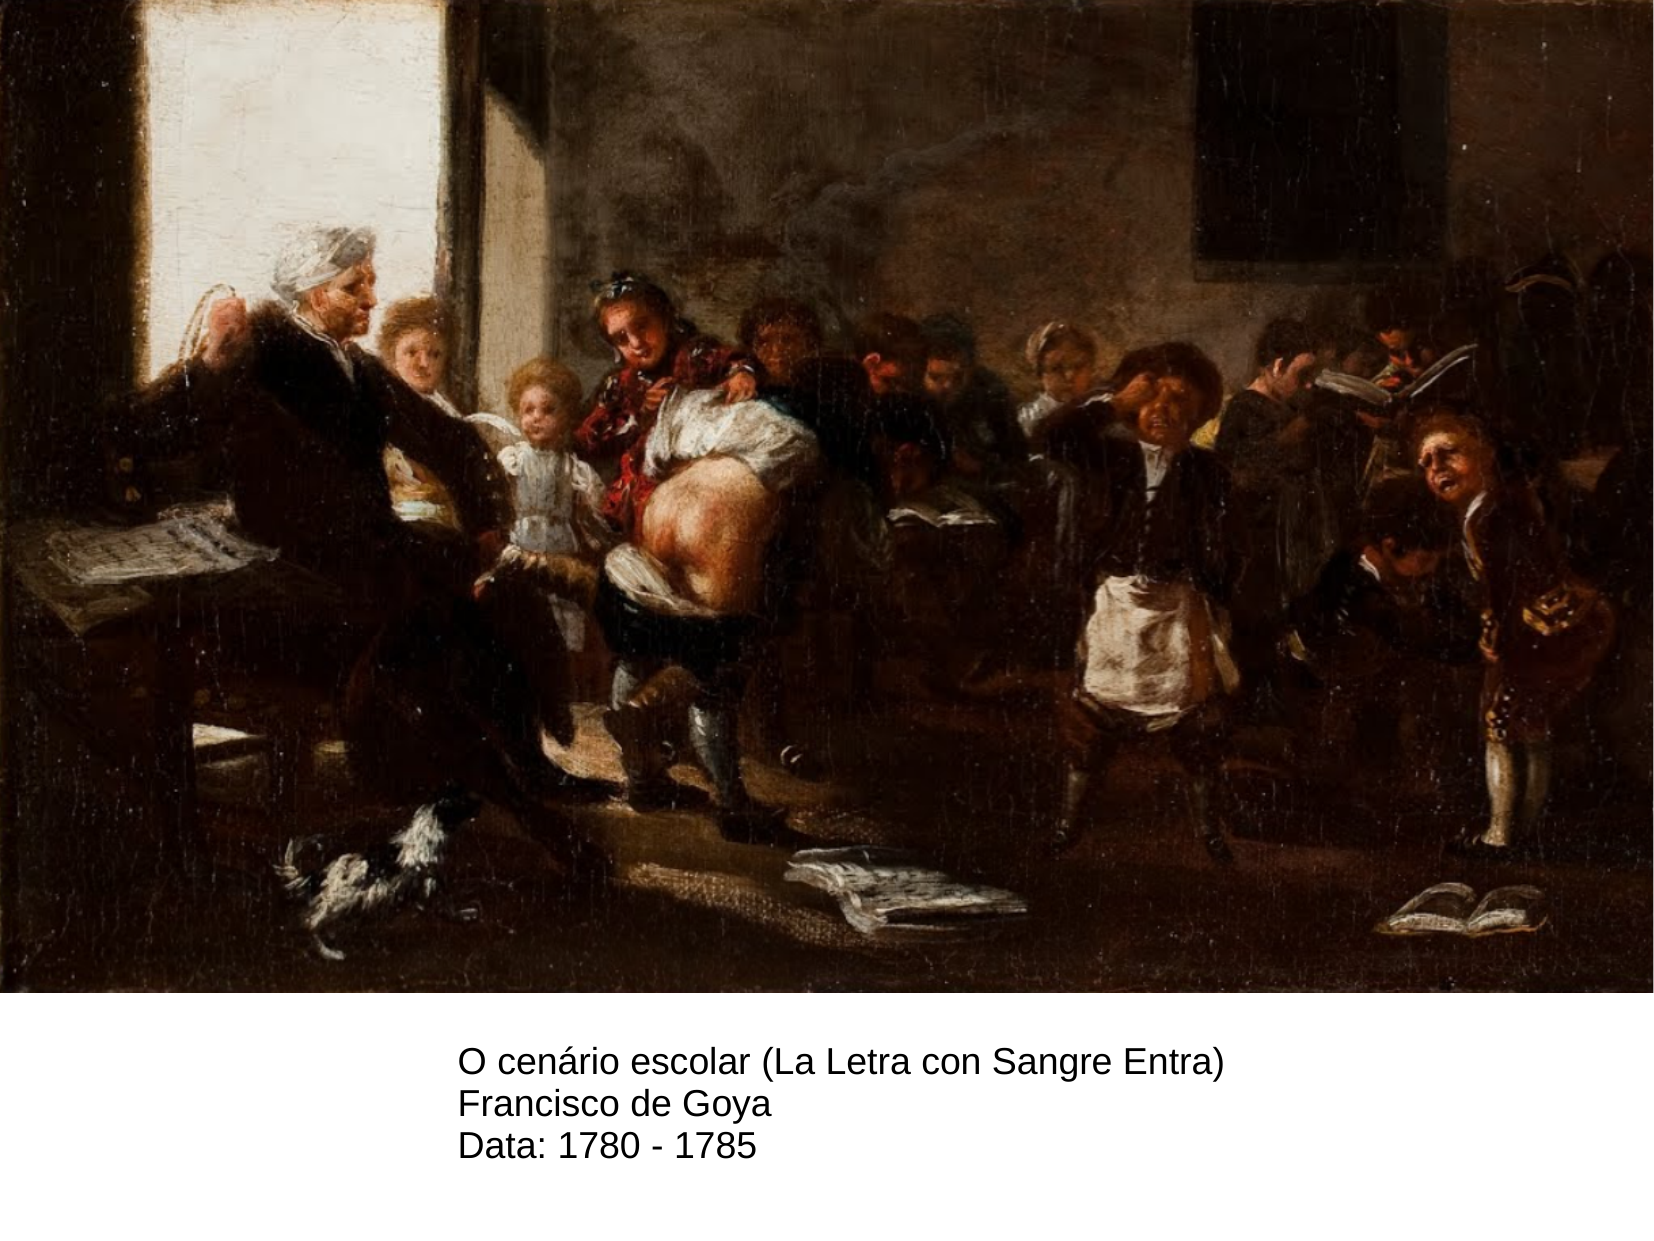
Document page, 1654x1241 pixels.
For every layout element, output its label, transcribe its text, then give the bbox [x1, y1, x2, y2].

text_box O cenário escolar (La Letra con Sangre Entra) Francisco de Goya Data: 1780 - 1785 [442, 1033, 1388, 1241]
picture [0, 0, 1654, 993]
